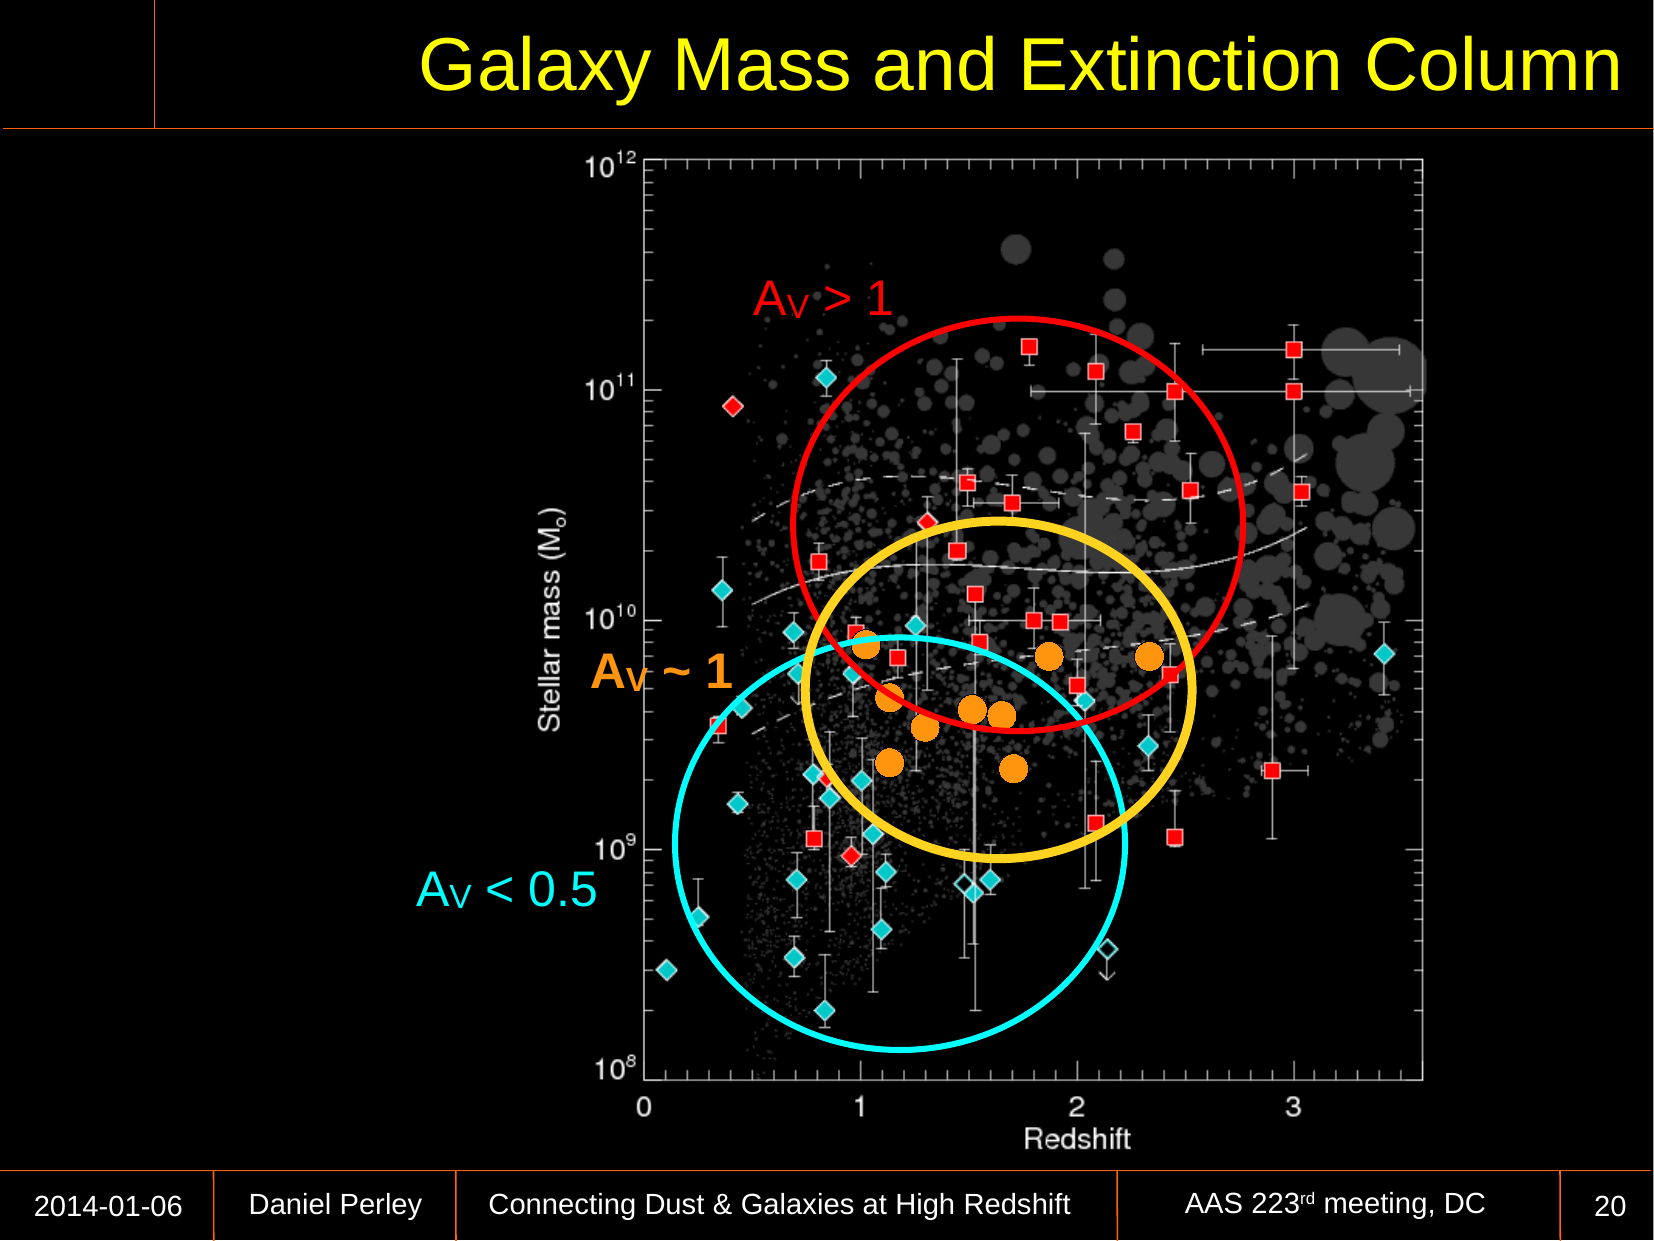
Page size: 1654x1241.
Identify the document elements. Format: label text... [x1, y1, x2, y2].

text_box [957, 694, 1017, 728]
text_box [851, 642, 882, 660]
text_box [910, 714, 941, 743]
text_box [998, 753, 1029, 784]
text_box AV > 1 [738, 262, 976, 347]
text_box [882, 682, 905, 699]
text_box AV ~ 1 [575, 635, 812, 719]
text_box [874, 690, 903, 713]
text_box [852, 629, 878, 638]
text_box [1134, 641, 1165, 672]
title Galaxy Mass and Extinction Column [187, 21, 1624, 108]
text_box AV < 0.5 [401, 853, 638, 937]
text_box [1034, 641, 1065, 672]
picture [515, 145, 1436, 1157]
text_box [874, 747, 905, 778]
